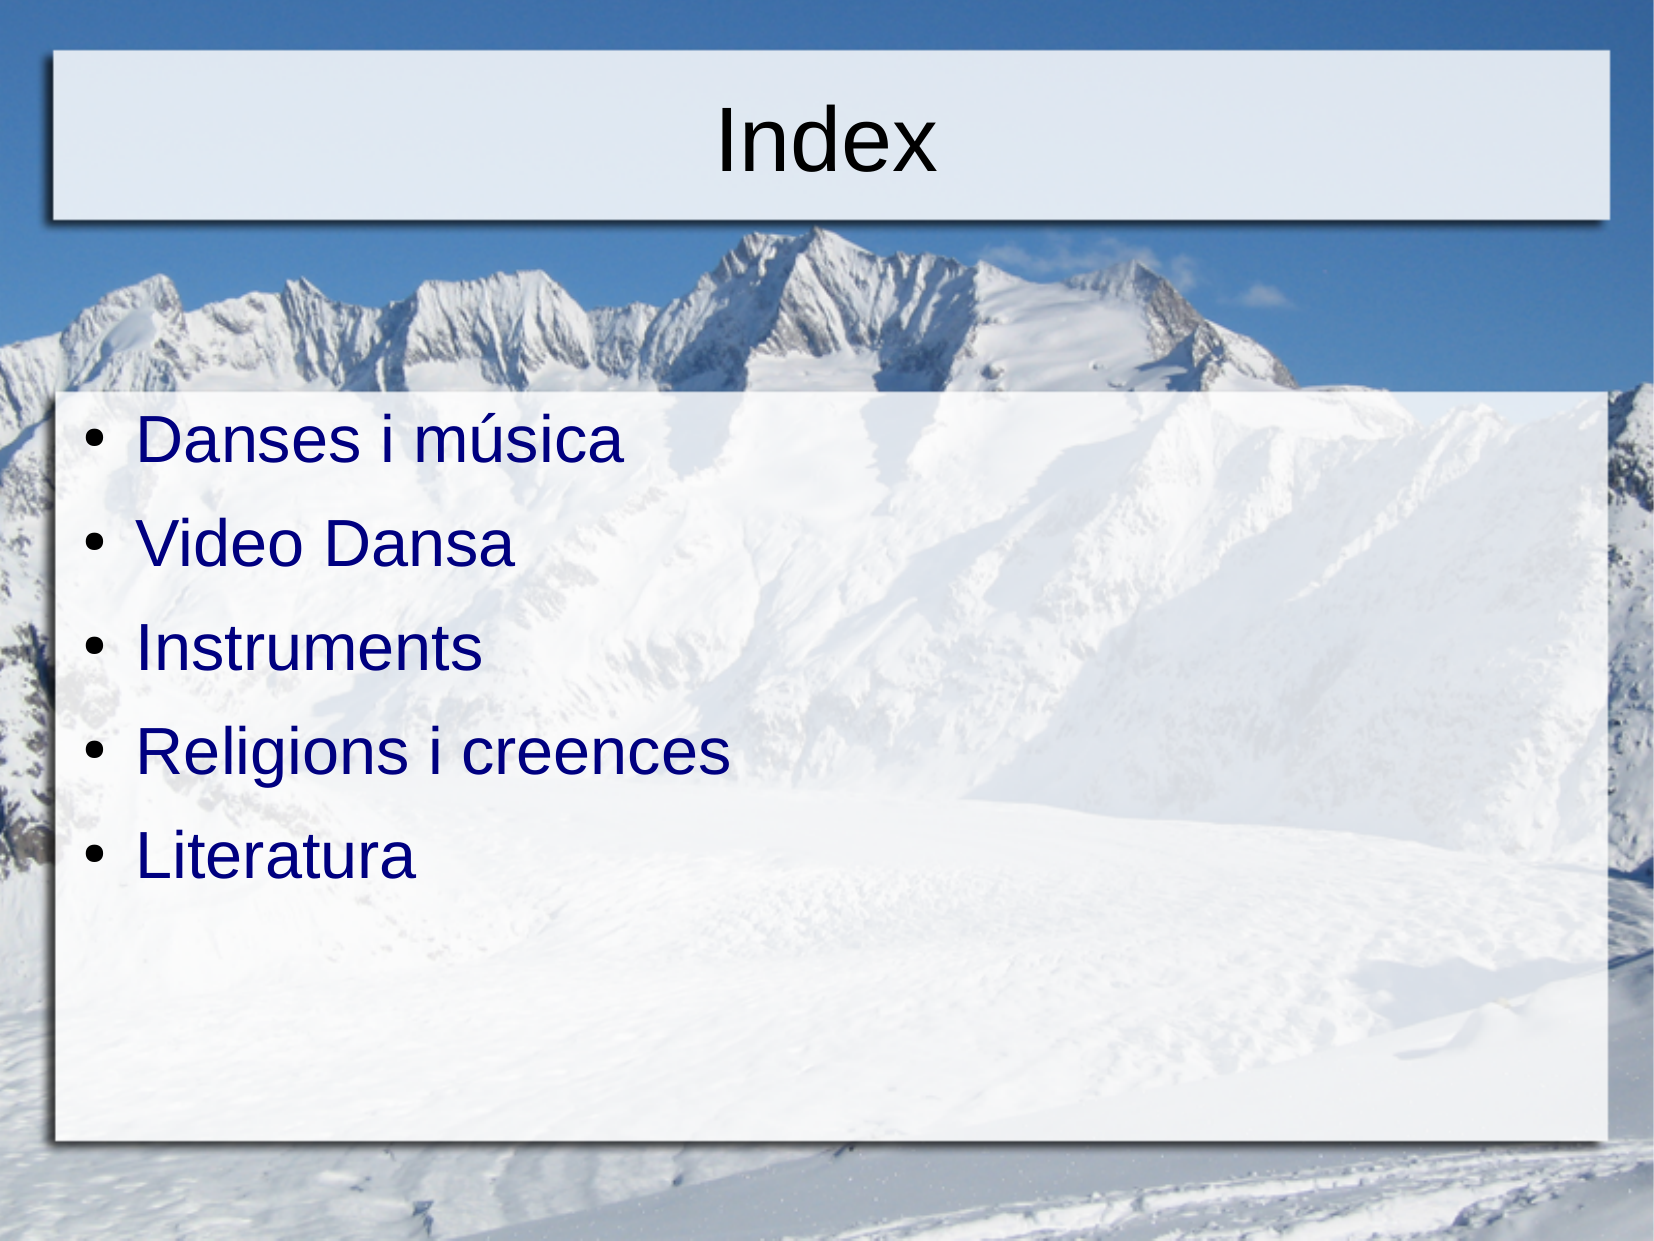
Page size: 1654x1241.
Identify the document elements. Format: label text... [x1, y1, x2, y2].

list Danses i música Video Dansa Instruments Religions i creences Literatura [65, 401, 1548, 1121]
picture [0, 0, 1654, 1241]
title Index [59, 61, 1595, 219]
